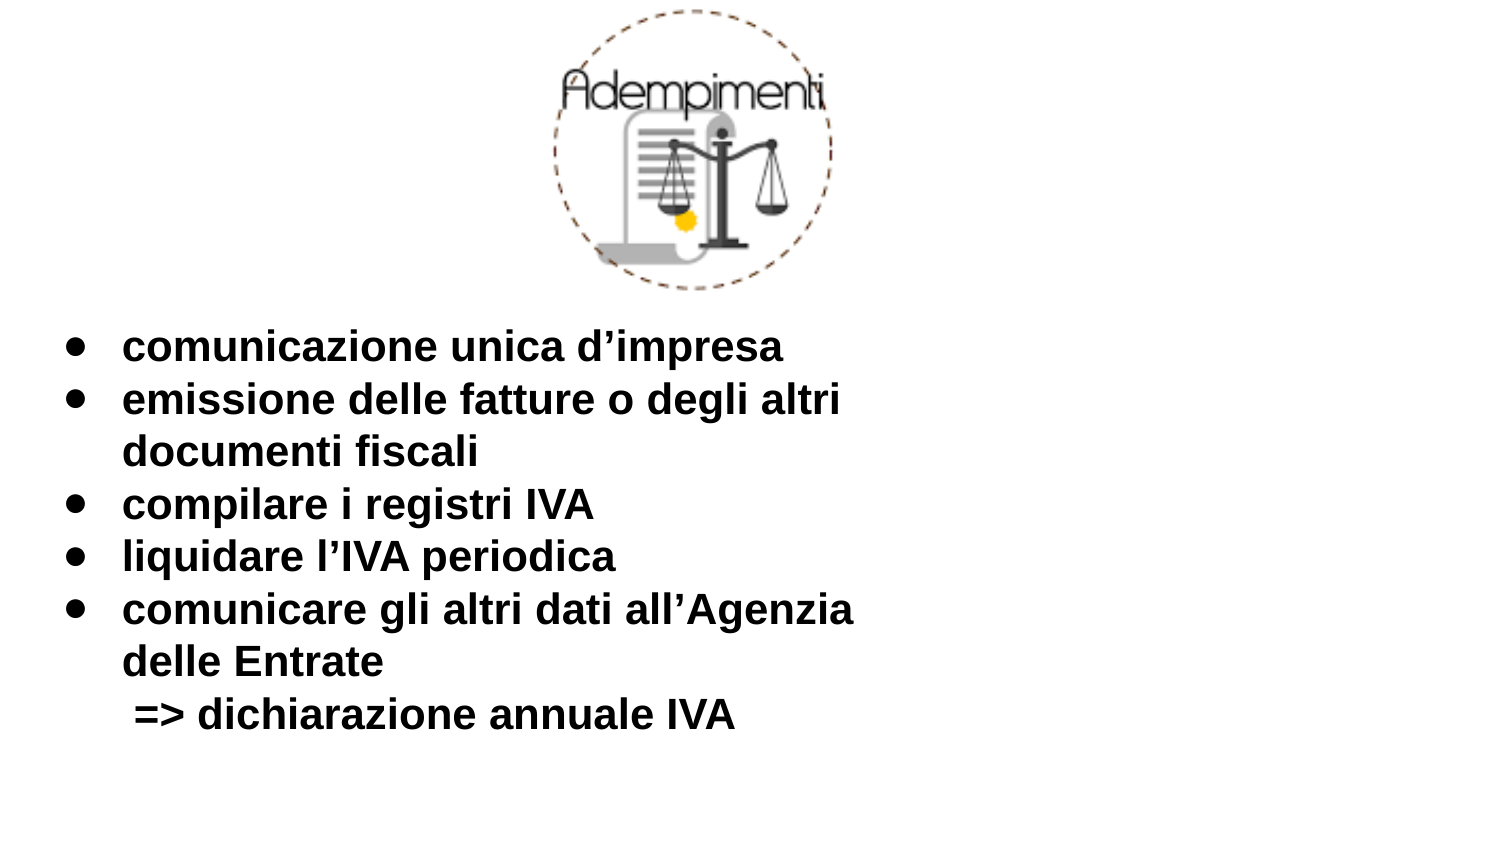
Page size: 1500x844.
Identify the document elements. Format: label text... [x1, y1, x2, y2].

picture [336, 0, 1051, 310]
subtitle comunicazione unica d’impresa emissione delle fatture o degli altri documenti fiscali compilare i registri IVA liquidare l’IVA periodica comunicare gli altri dati all’Agenzia delle Entrate => dichiarazione annuale IVA [31, 303, 1355, 812]
